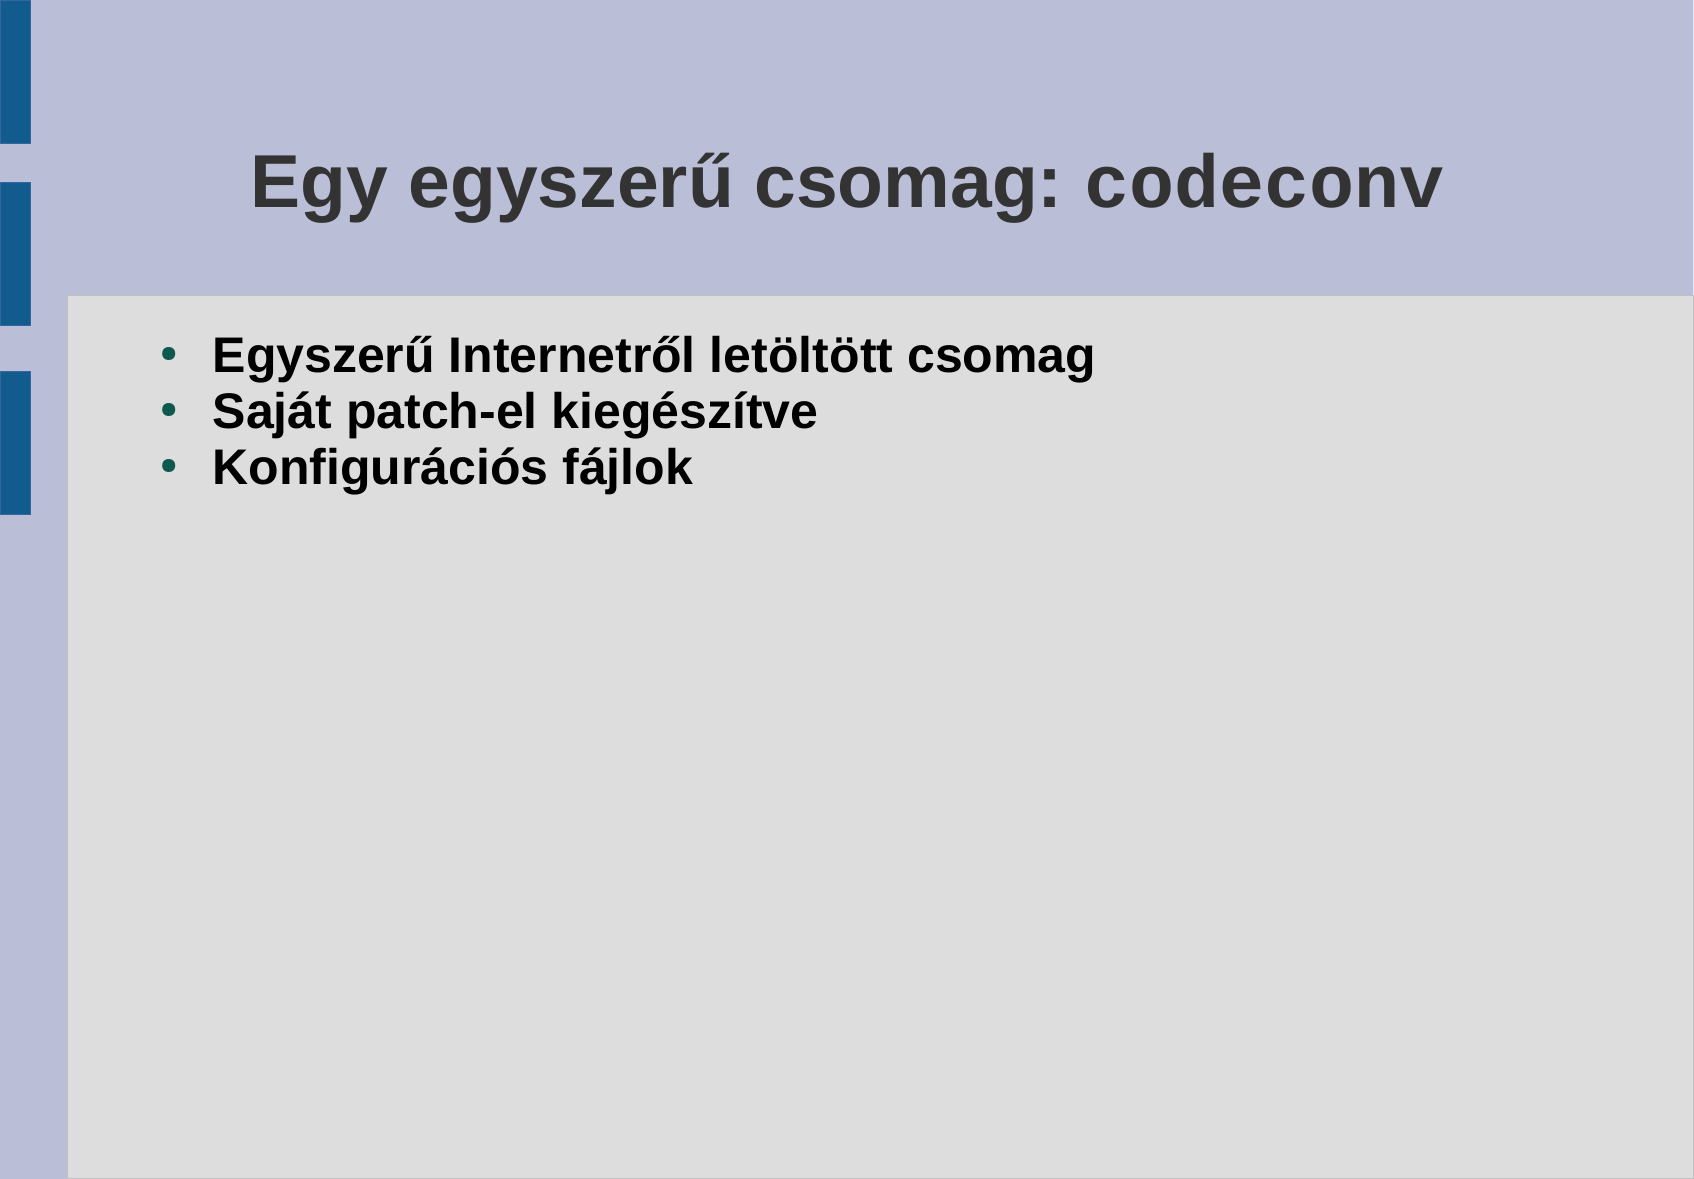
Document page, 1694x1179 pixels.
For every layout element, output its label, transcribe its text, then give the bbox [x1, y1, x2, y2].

list Egyszerű Internetről letöltött csomag Saját patch-el kiegészítve Konfigurációs fájlok [124, 327, 1571, 1071]
title Egy egyszerű csomag: codeconv [124, 86, 1571, 284]
